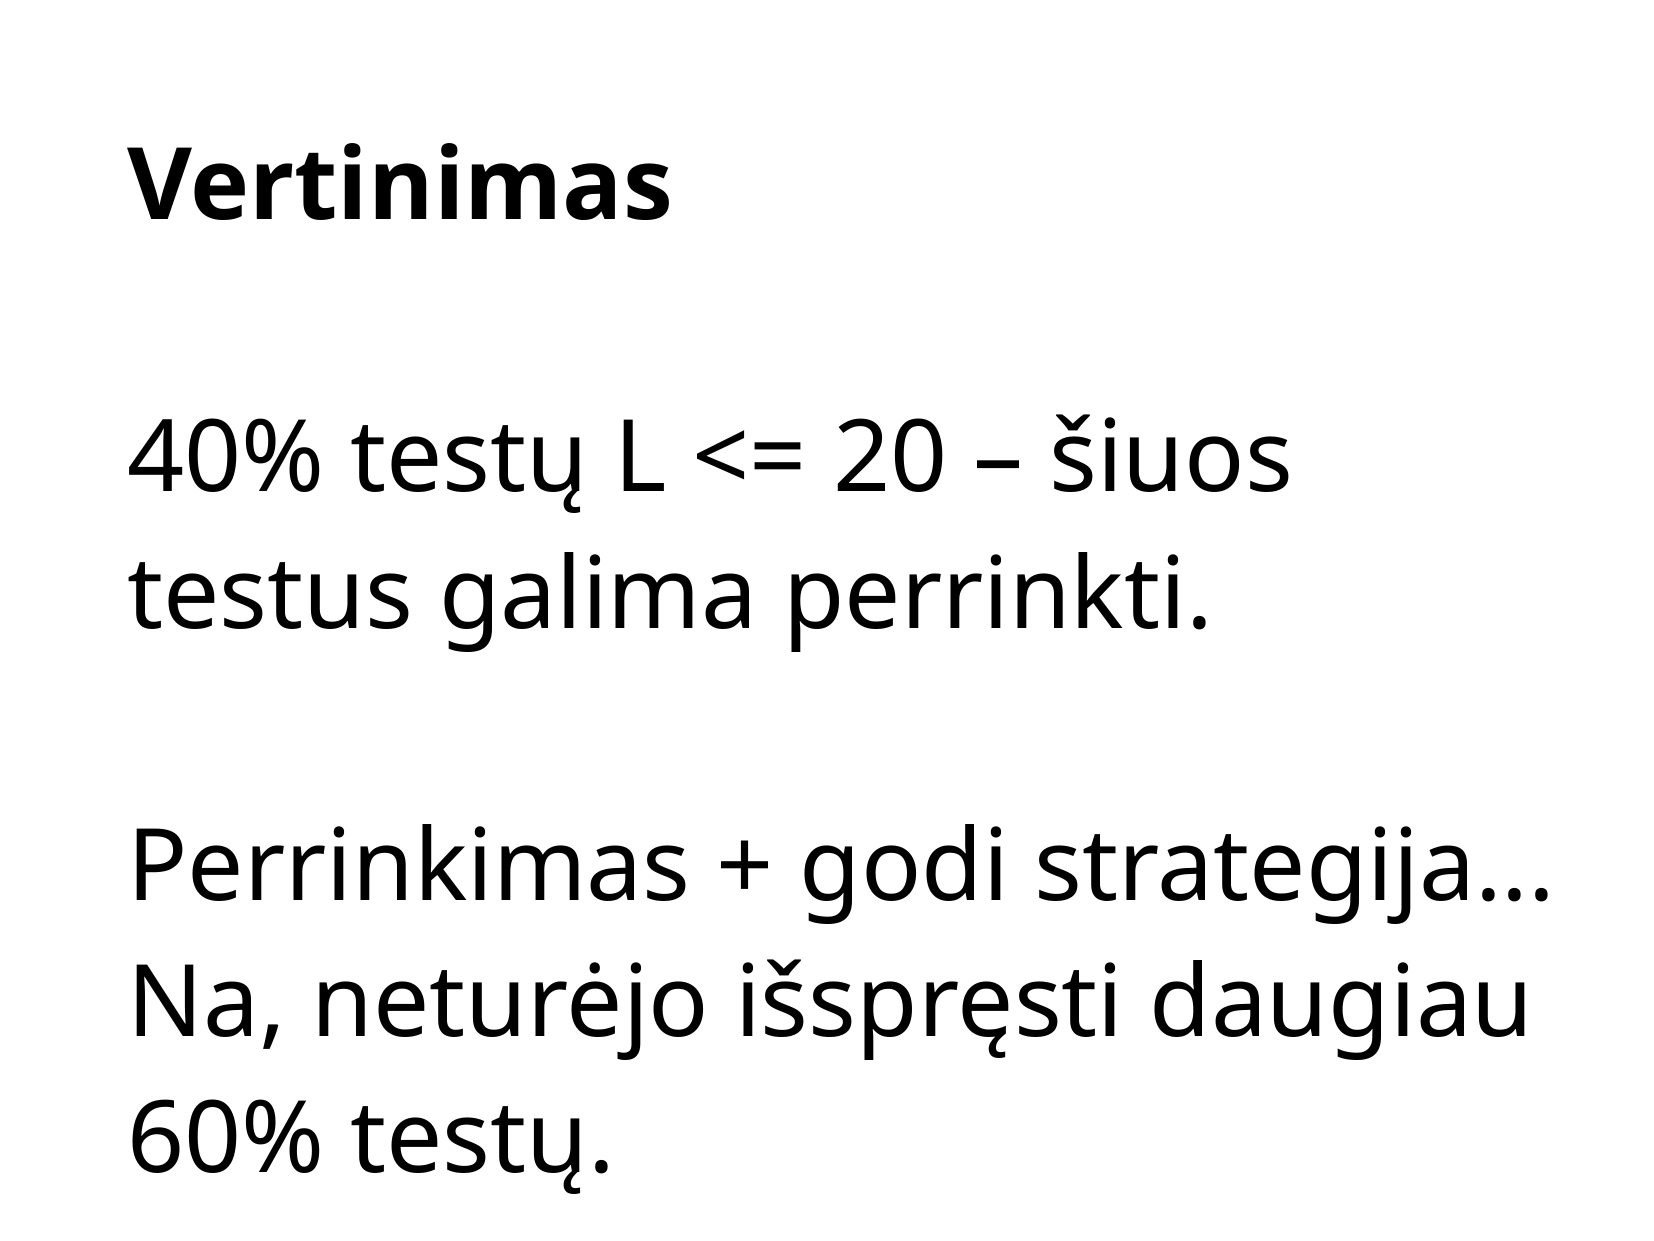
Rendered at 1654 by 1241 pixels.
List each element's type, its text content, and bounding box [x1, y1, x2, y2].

text_box Vertinimas 40% testų L <= 20 – šiuos testus galima perrinkti. Perrinkimas + godi strategija... Na, neturėjo išspręsti daugiau 60% testų. [112, 104, 1576, 1051]
